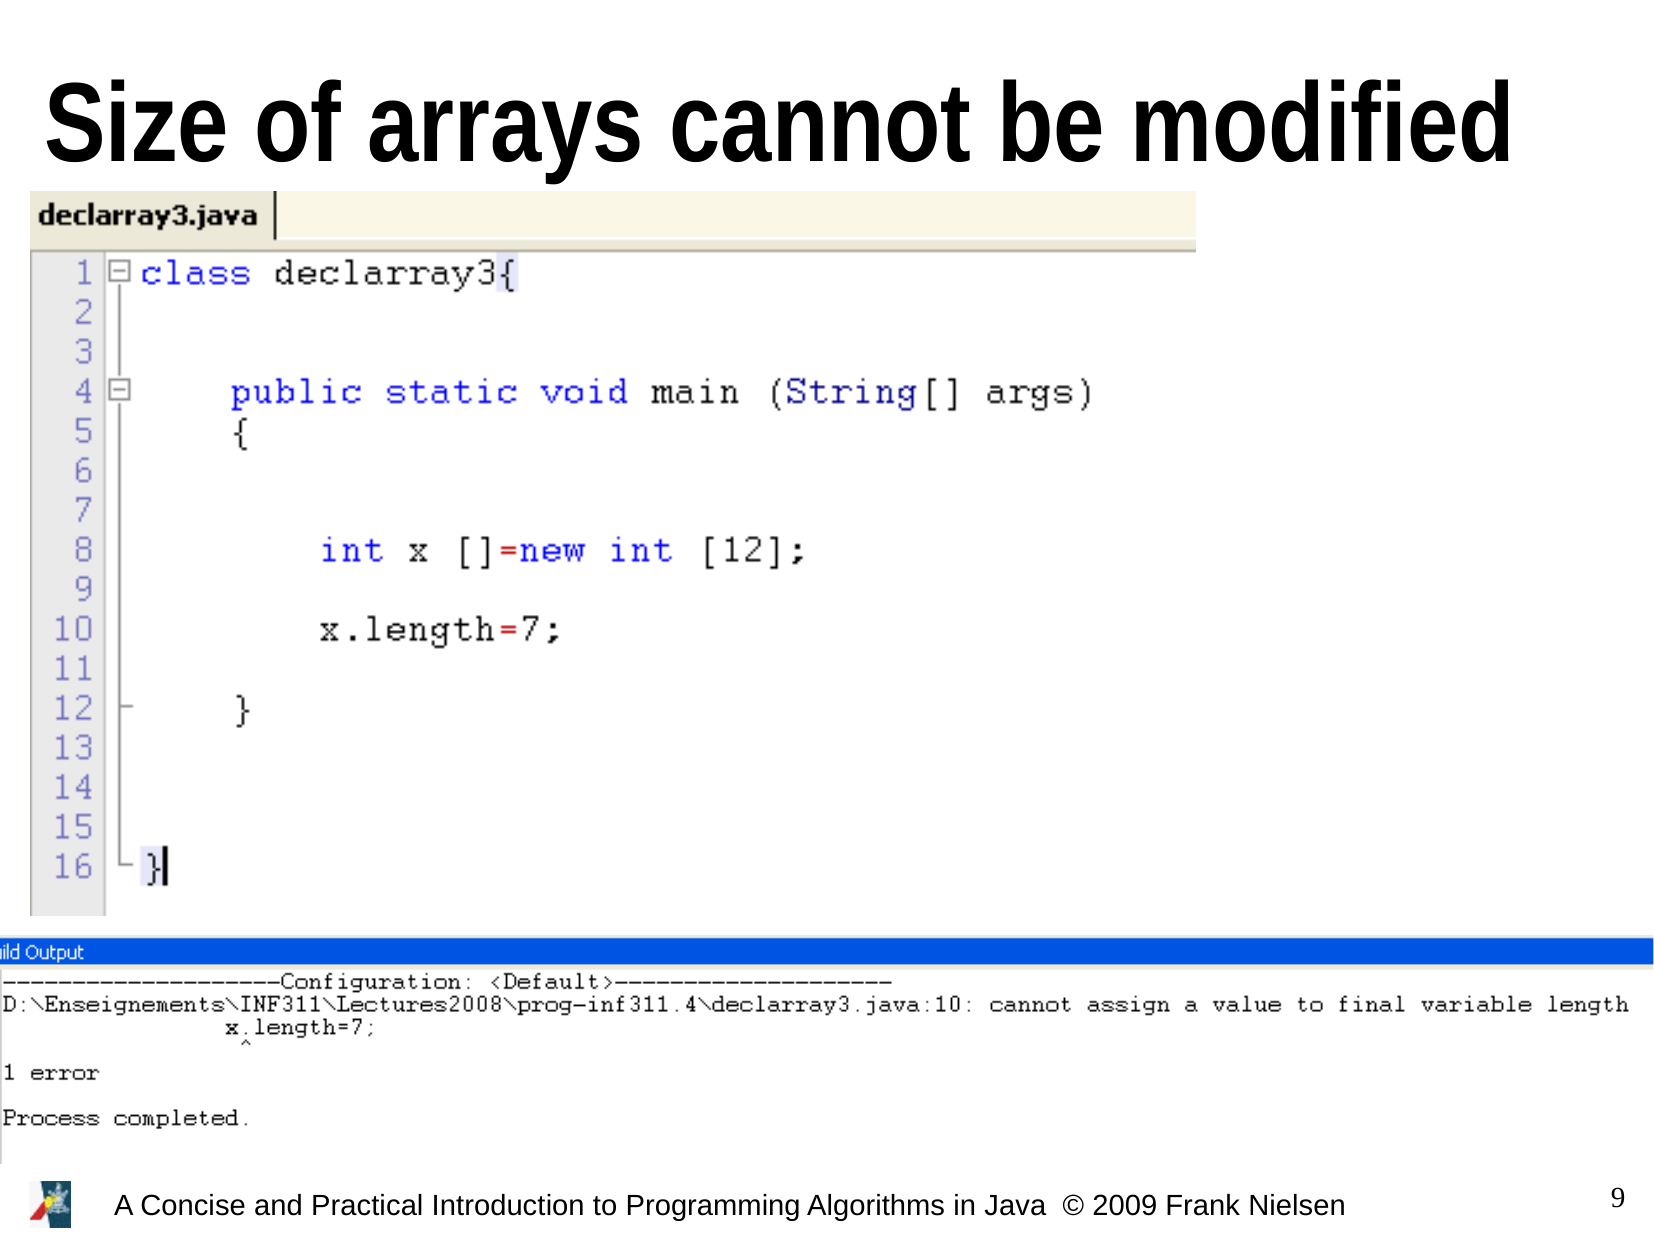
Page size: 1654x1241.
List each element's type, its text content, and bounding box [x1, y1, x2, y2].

picture [30, 193, 1196, 916]
picture [0, 935, 1654, 1164]
picture [29, 1181, 71, 1228]
text_box Size of arrays cannot be modified [29, 49, 1530, 193]
